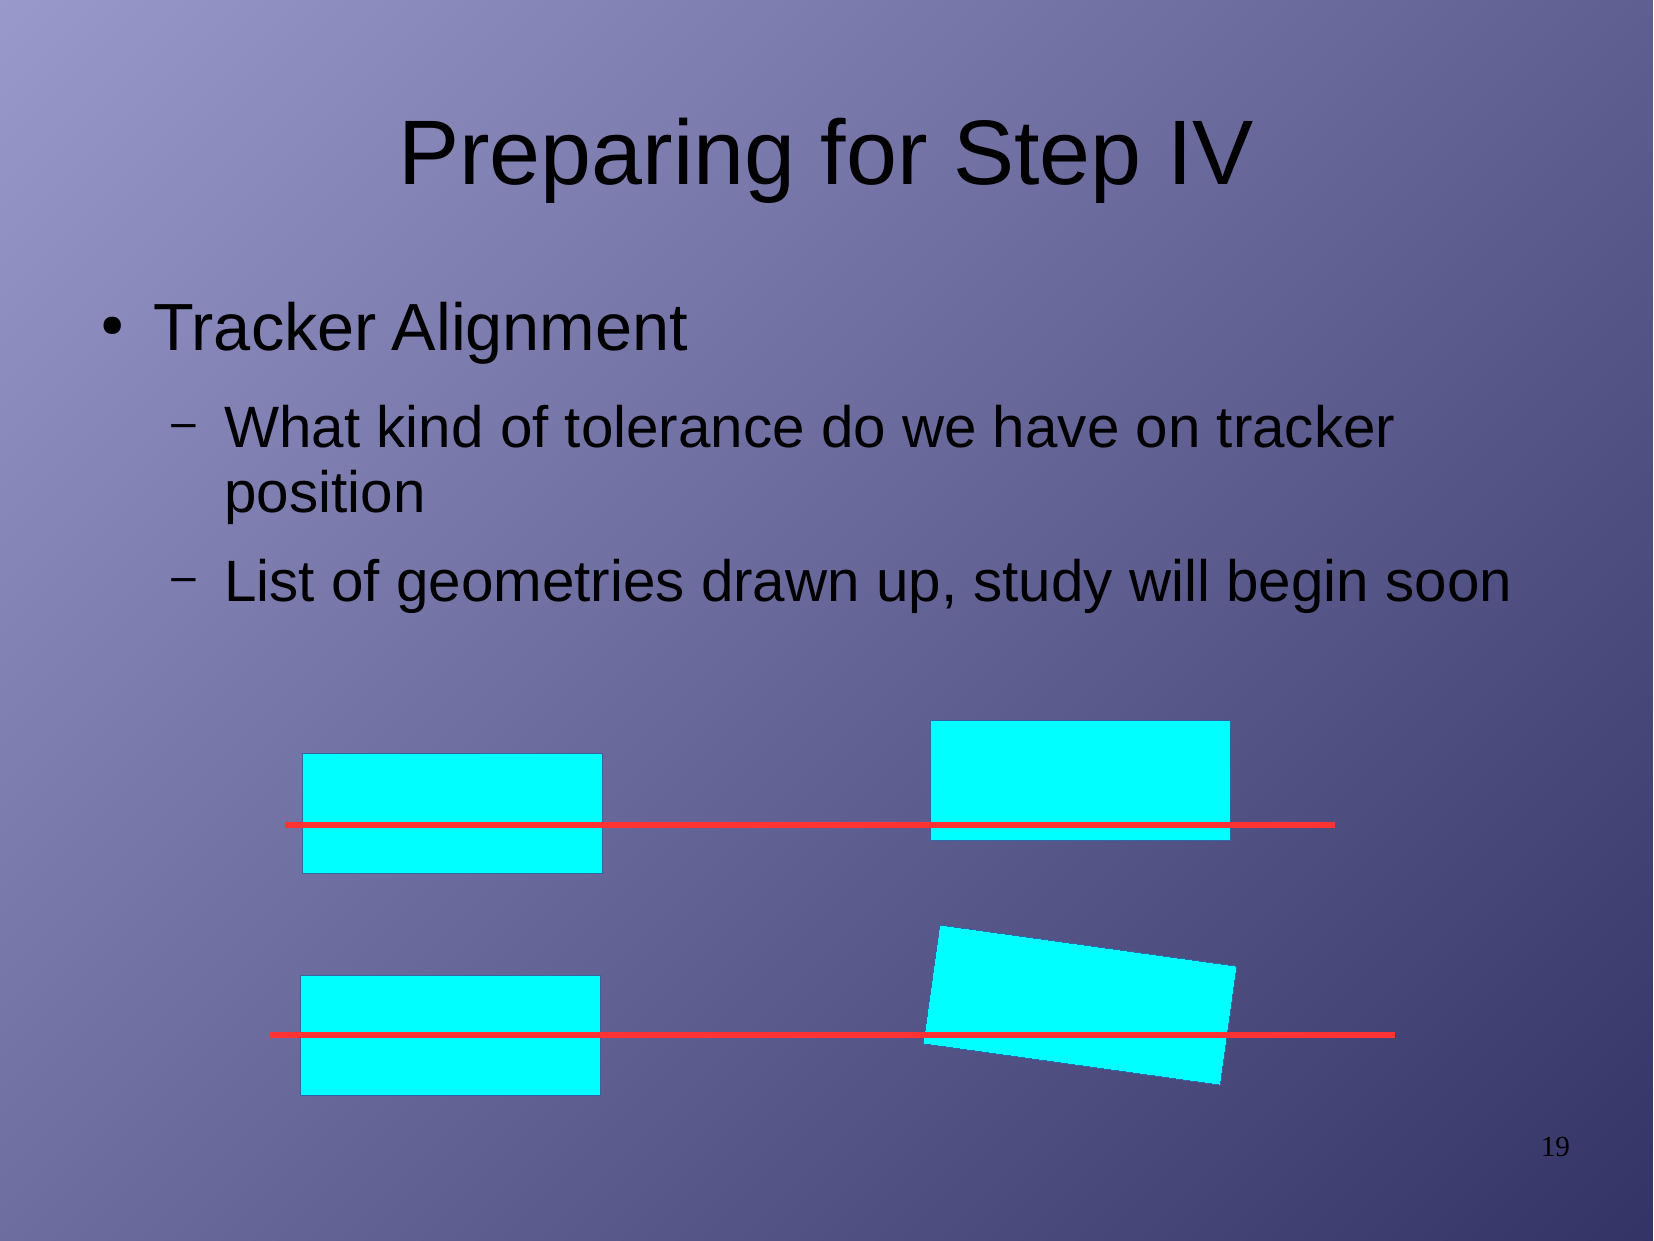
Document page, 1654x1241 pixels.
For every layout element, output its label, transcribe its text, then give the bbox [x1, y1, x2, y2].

text_box [302, 753, 603, 822]
text_box [300, 1038, 601, 1096]
text_box [300, 975, 601, 1032]
title Preparing for Step IV [82, 49, 1571, 257]
text_box [930, 828, 1231, 841]
text_box [930, 720, 1231, 822]
list Tracker Alignment What kind of tolerance do we have on tracker position List of geometries drawn up, study will begin soon [82, 290, 1571, 1010]
text_box [302, 828, 603, 874]
text_box [924, 924, 1237, 1032]
text_box [923, 1038, 1227, 1086]
